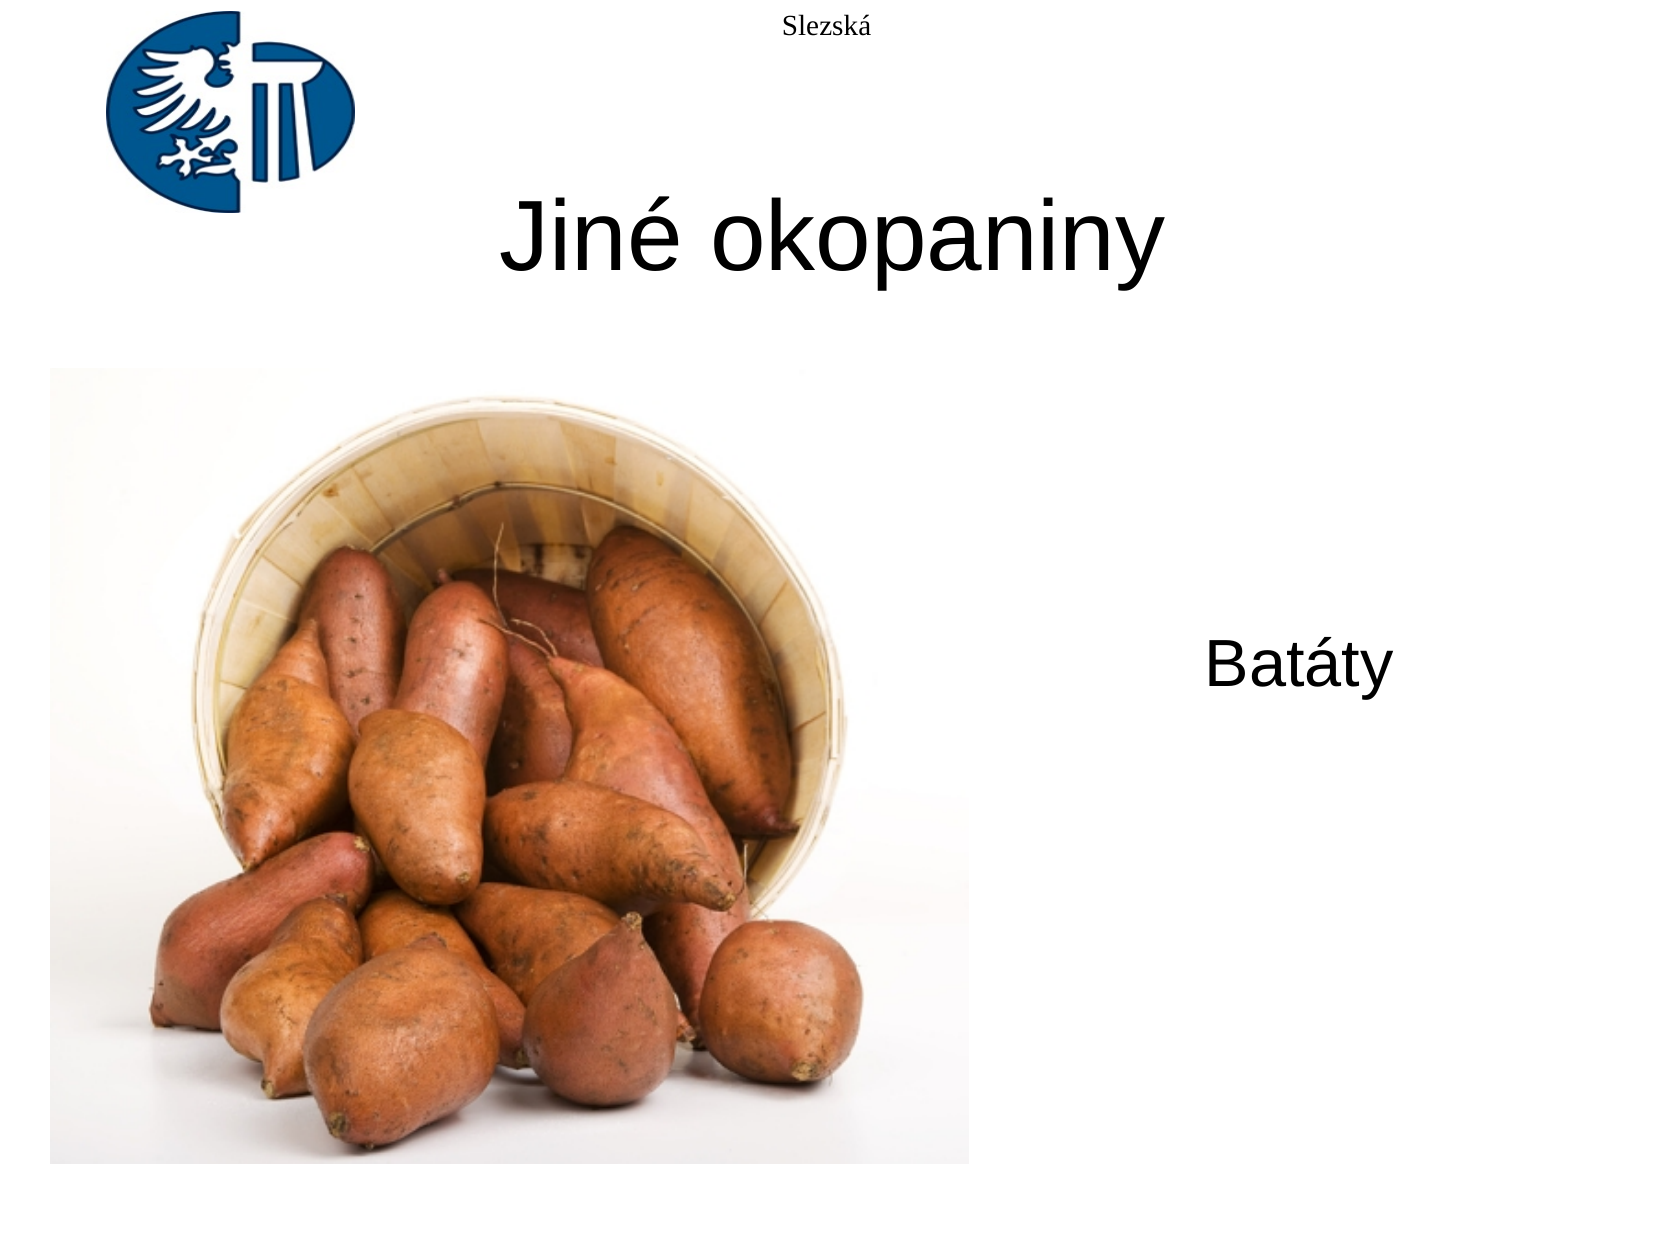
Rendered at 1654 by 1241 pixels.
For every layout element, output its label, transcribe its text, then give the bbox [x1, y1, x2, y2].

list Batáty [969, 625, 1613, 1016]
title Jiné okopaniny [88, 70, 1577, 402]
picture [50, 368, 969, 1164]
picture [106, 11, 355, 70]
